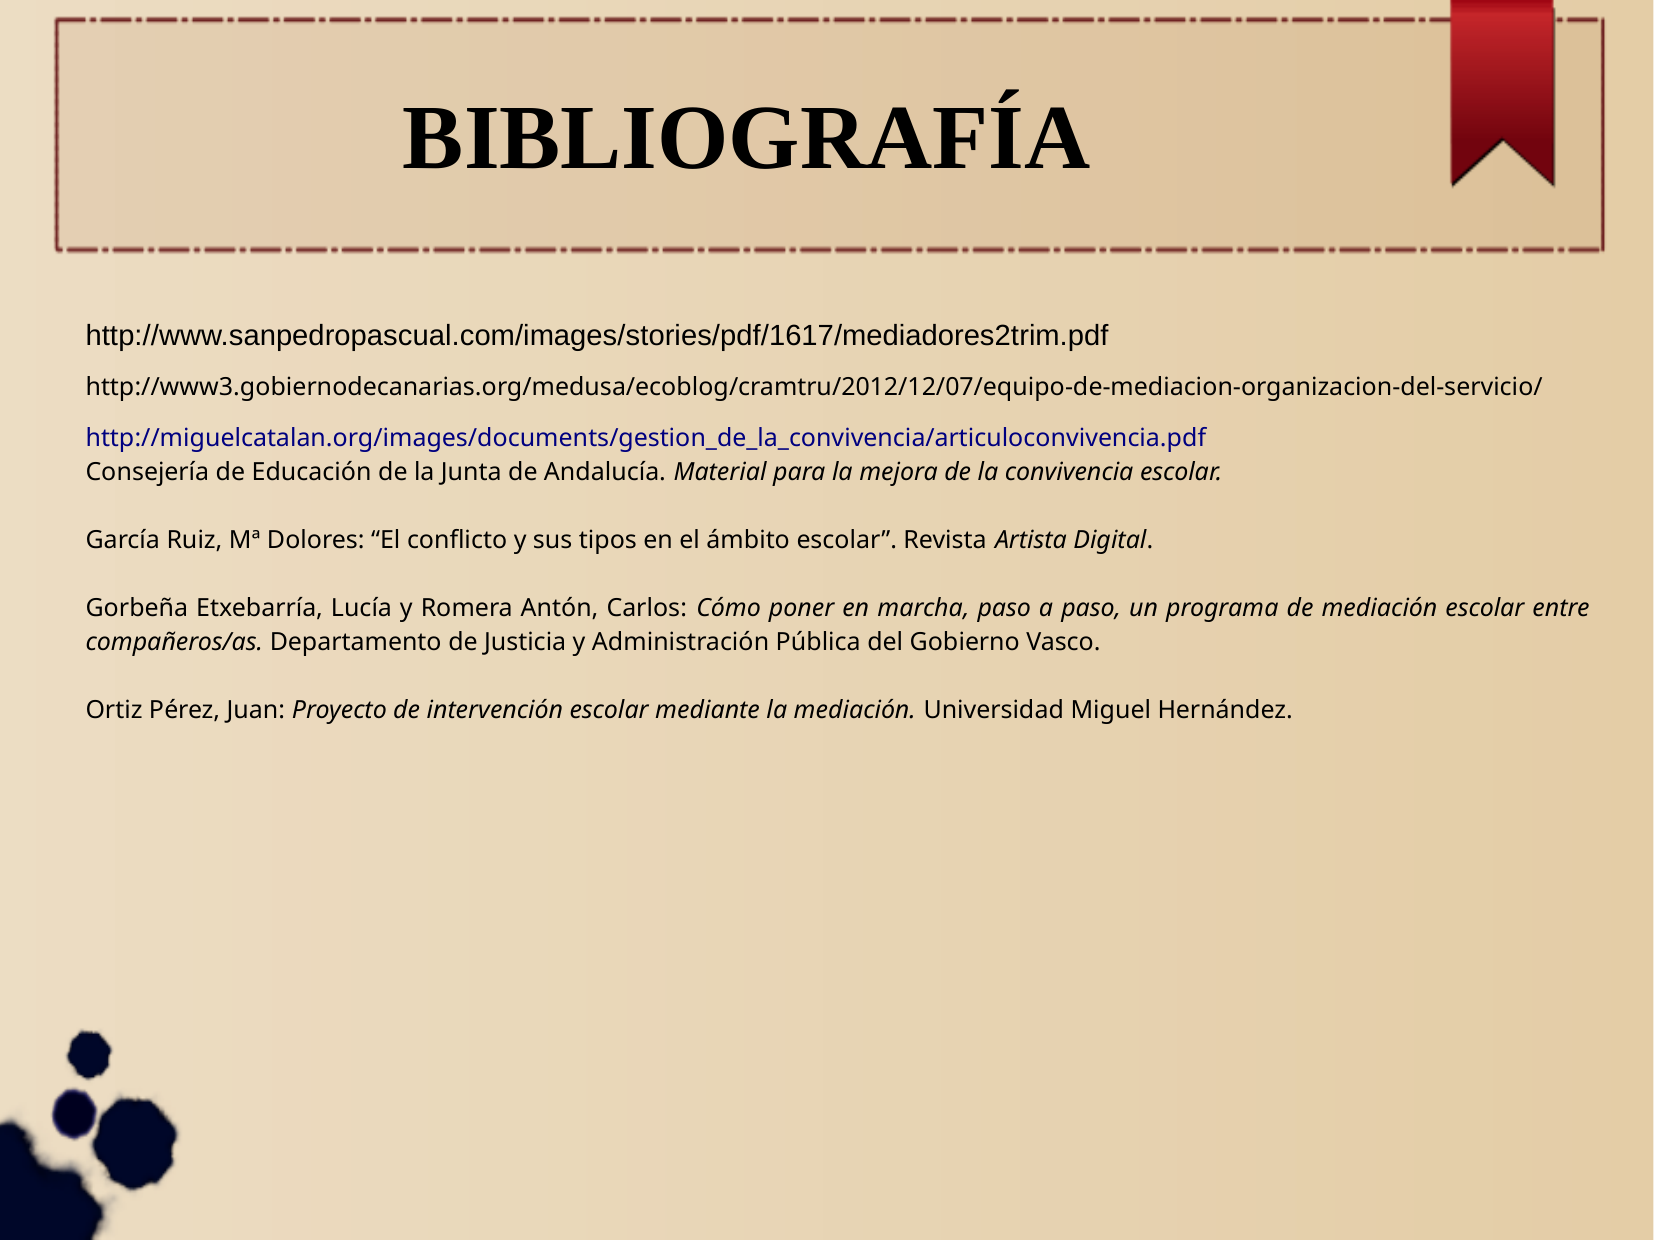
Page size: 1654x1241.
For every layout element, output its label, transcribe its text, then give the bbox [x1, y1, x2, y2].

picture [0, 0, 1654, 1240]
title BIBLIOGRAFÍA [82, 47, 1412, 229]
text_box http://www.sanpedropascual.com/images/stories/pdf/1617/mediadores2trim.pdf http://www3.gobiernodecanarias.org/medusa/ecoblog/cramtru/2012/12/07/equipo-de-mediacion-organizacion-del-servicio/ http://miguelcatalan.org/images/documents/gestion_de_la_convivencia/articuloconvivencia.pdf Consejería de Educación de la Junta de Andalucía. Material para la mejora de la convivencia escolar. García Ruiz, Mª Dolores: “El conflicto y sus tipos en el ámbito escolar”. Revista Artista Digital. Gorbeña Etxebarría, Lucía y Romera Antón, Carlos: Cómo poner en marcha, paso a paso, un programa de mediación escolar entre compañeros/as. Departamento de Justicia y Administración Pública del Gobierno Vasco. Ortiz Pérez, Juan: Proyecto de intervención escolar mediante la mediación. Universidad Miguel Hernández. [70, 295, 1607, 910]
